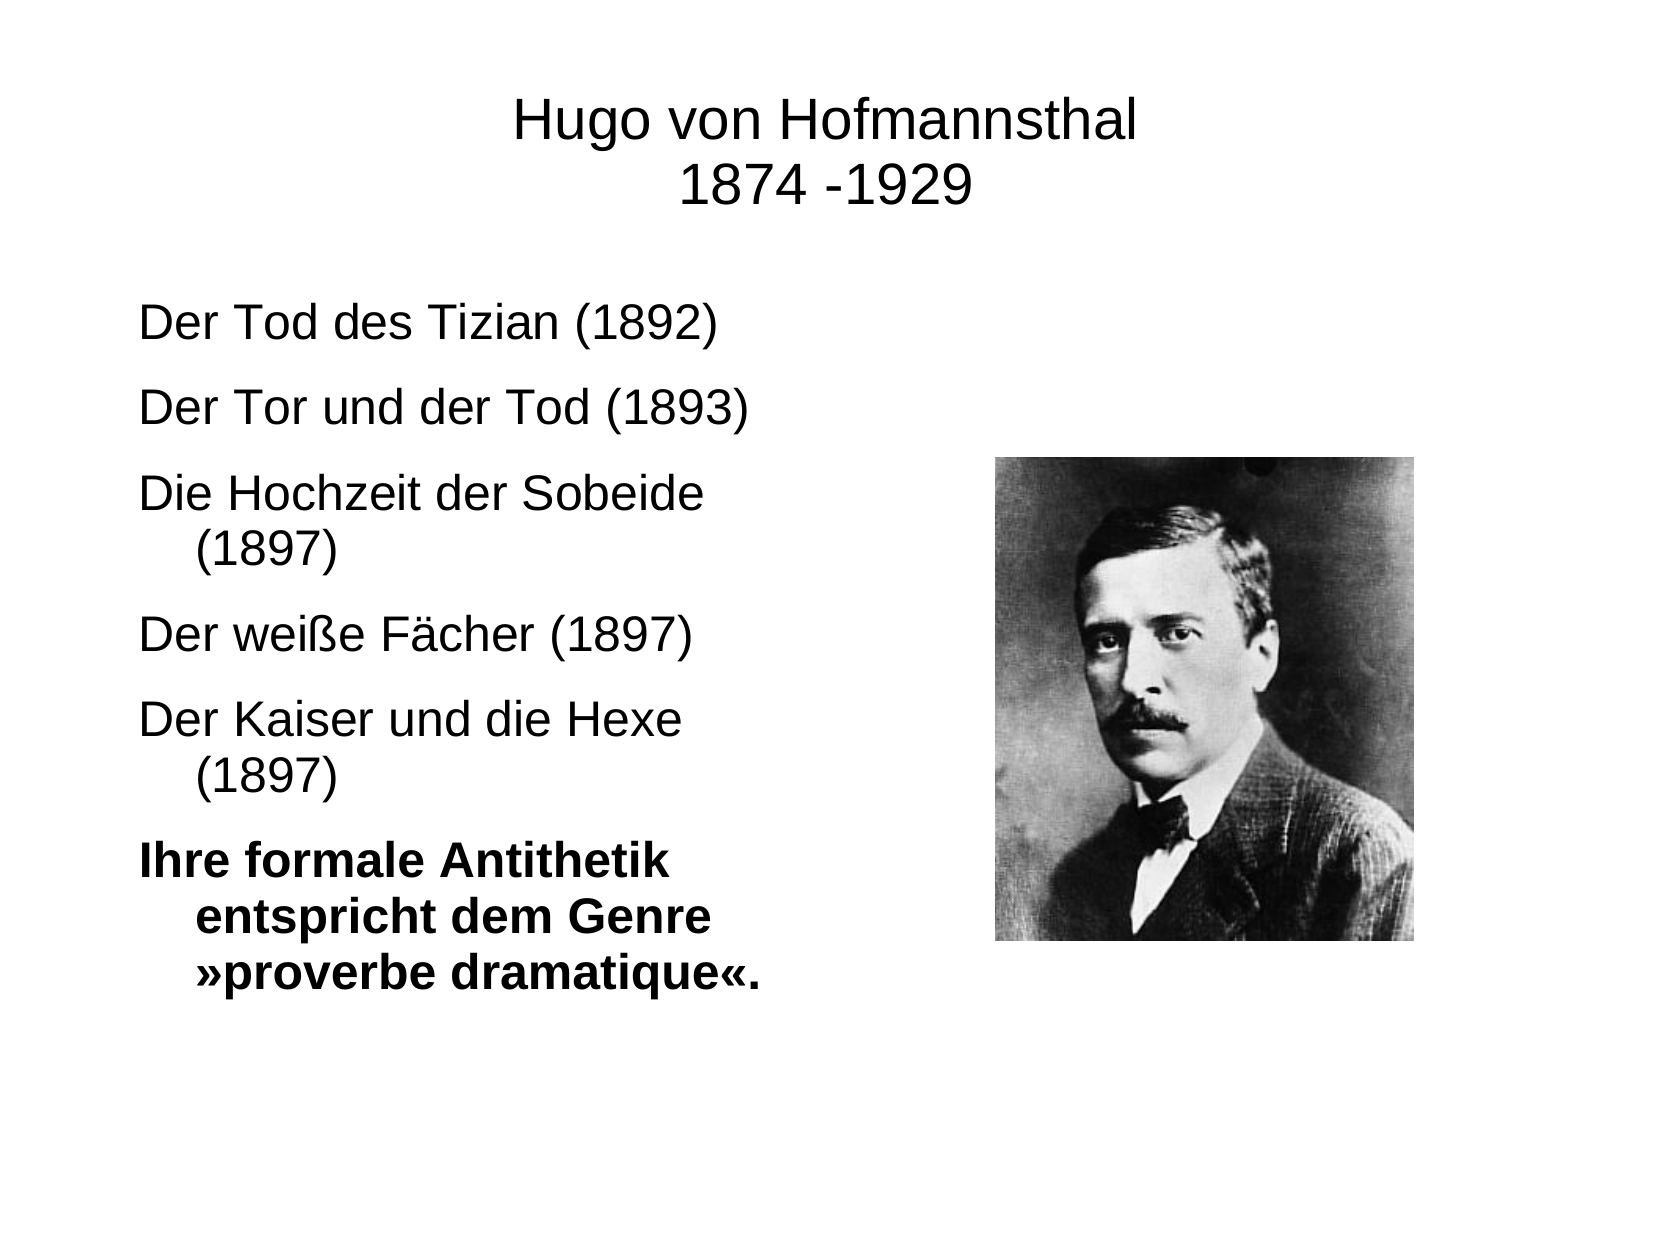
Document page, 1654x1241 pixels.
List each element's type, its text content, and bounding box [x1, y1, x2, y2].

list Der Tod des Tizian (1892) Der Tor und der Tod (1893) Die Hochzeit der Sobeide (1897) Der weiße Fächer (1897) Der Kaiser und die Hexe (1897) Ihre formale Antithetik entspricht dem Genre »proverbe dramatique«. [82, 290, 814, 1108]
picture [995, 457, 1414, 941]
title Hugo von Hofmannsthal 1874 -1929 [82, 49, 1571, 256]
